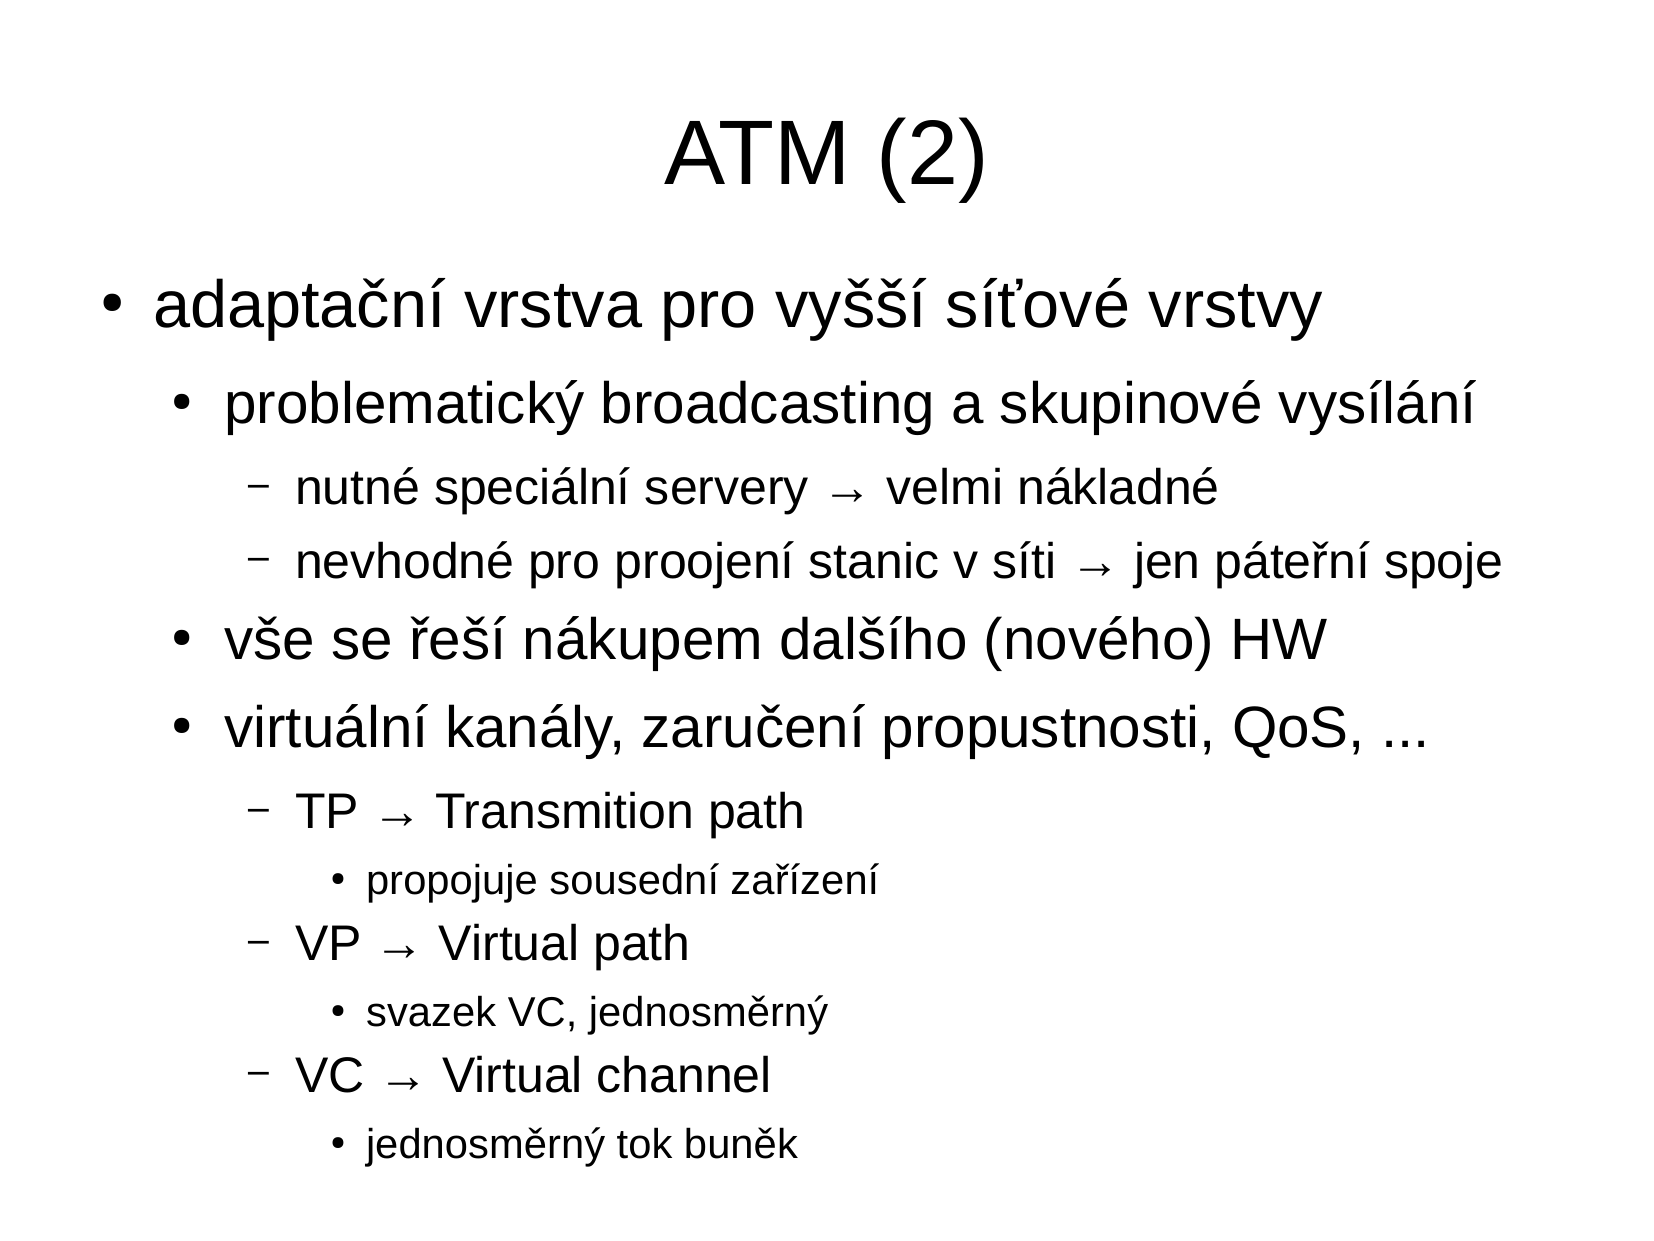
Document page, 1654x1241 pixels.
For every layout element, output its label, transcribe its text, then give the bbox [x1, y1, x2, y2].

title ATM (2) [82, 56, 1571, 250]
list adaptační vrstva pro vyšší síťové vrstvy problematický broadcasting a skupinové vysílání nutné speciální servery → velmi nákladné nevhodné pro proojení stanic v síti → jen páteřní spoje vše se řeší nákupem dalšího (nového) HW virtuální kanály, zaručení propustnosti, QoS, ... TP → Transmition path propojuje sousední zařízení VP → Virtual path svazek VC, jednosměrný VC → Virtual channel jednosměrný tok buněk [82, 266, 1571, 1200]
